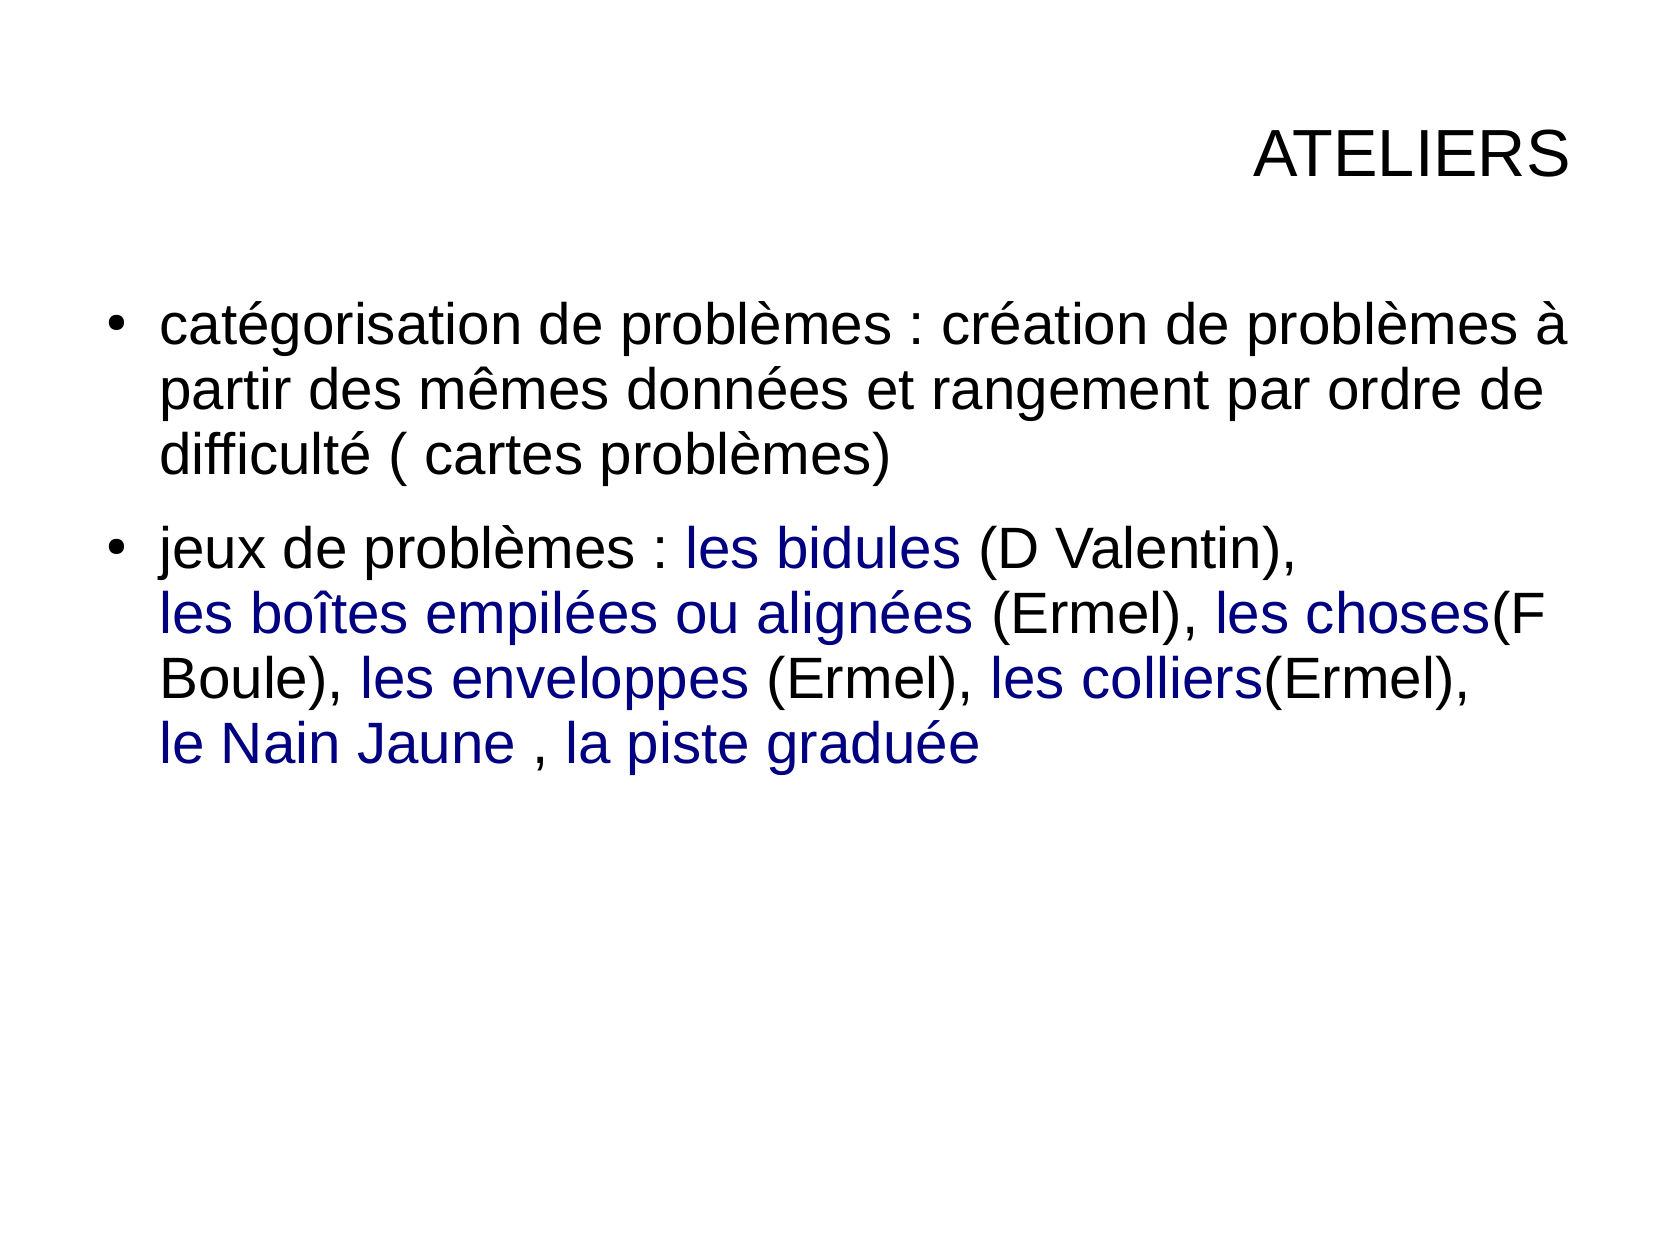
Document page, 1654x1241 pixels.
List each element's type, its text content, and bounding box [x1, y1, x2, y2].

title ATELIERS [82, 49, 1571, 257]
list catégorisation de problèmes : création de problèmes à partir des mêmes données et rangement par ordre de difficulté ( cartes problèmes) jeux de problèmes : les bidules (D Valentin), les boîtes empilées ou alignées (Ermel), les choses(F Boule), les enveloppes (Ermel), les colliers(Ermel), le Nain Jaune , la piste graduée [88, 291, 1577, 1111]
